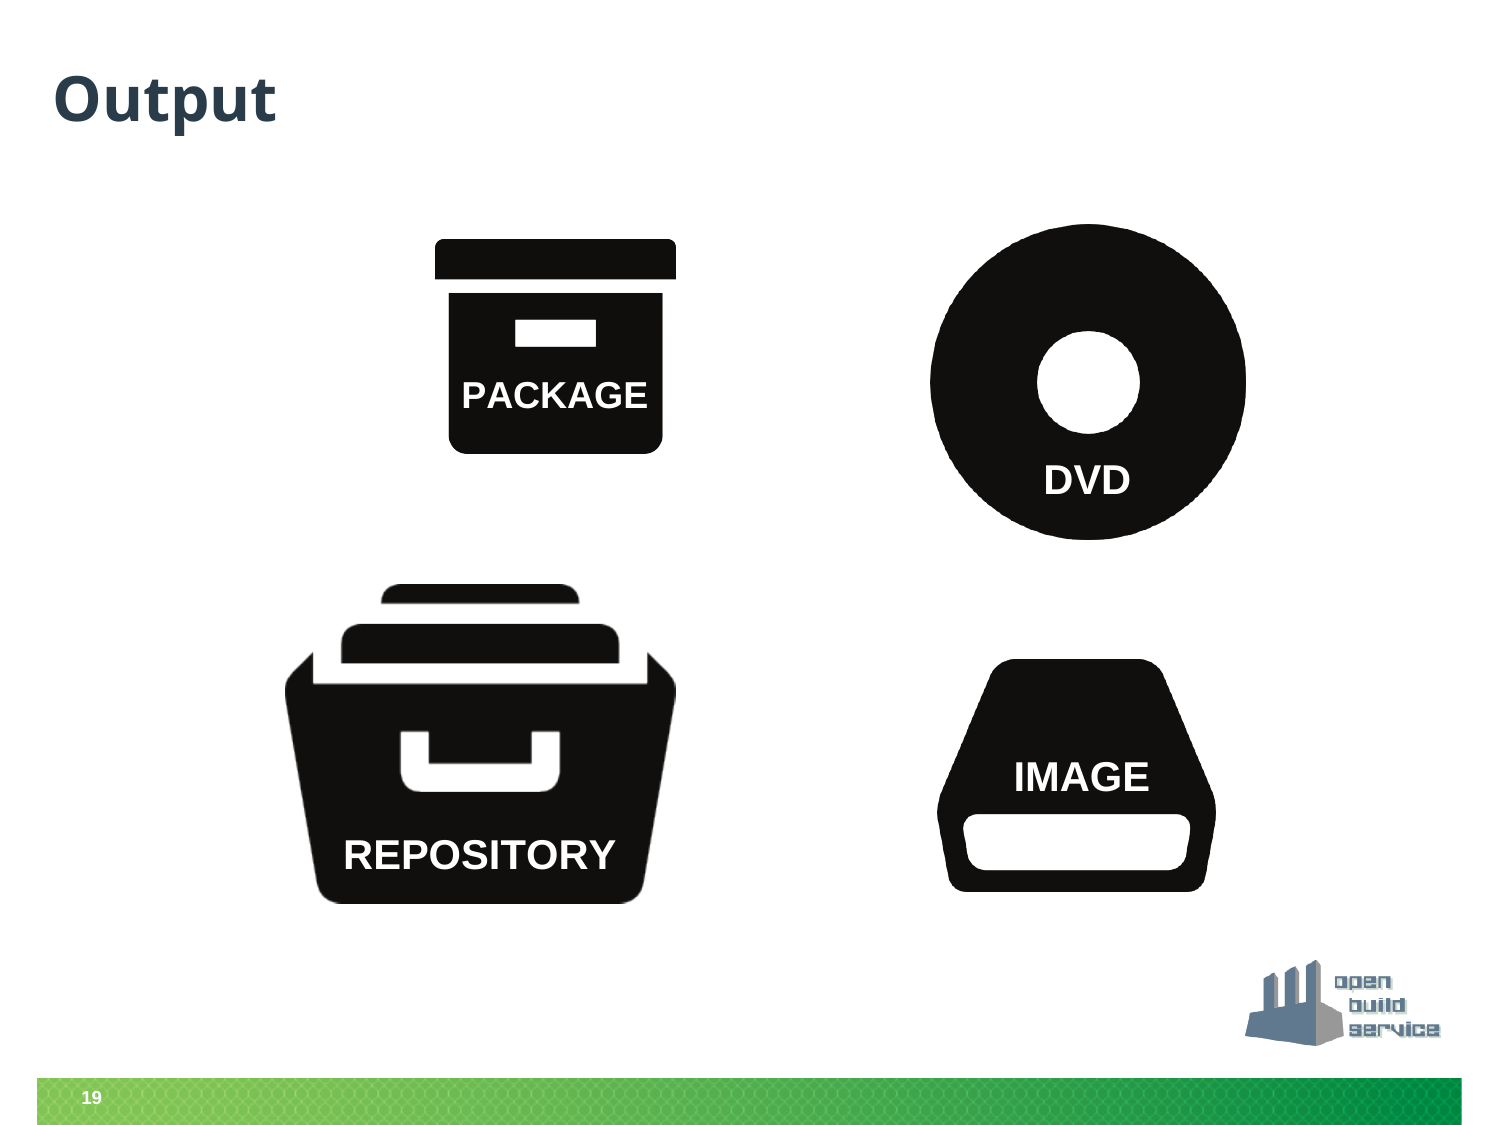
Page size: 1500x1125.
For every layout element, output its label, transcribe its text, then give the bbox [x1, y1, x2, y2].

picture [285, 584, 676, 904]
picture [1245, 960, 1441, 1046]
picture [435, 239, 676, 454]
picture [930, 224, 1246, 540]
title Output [37, 51, 1388, 209]
picture [37, 1078, 1462, 1125]
picture [937, 659, 1216, 892]
